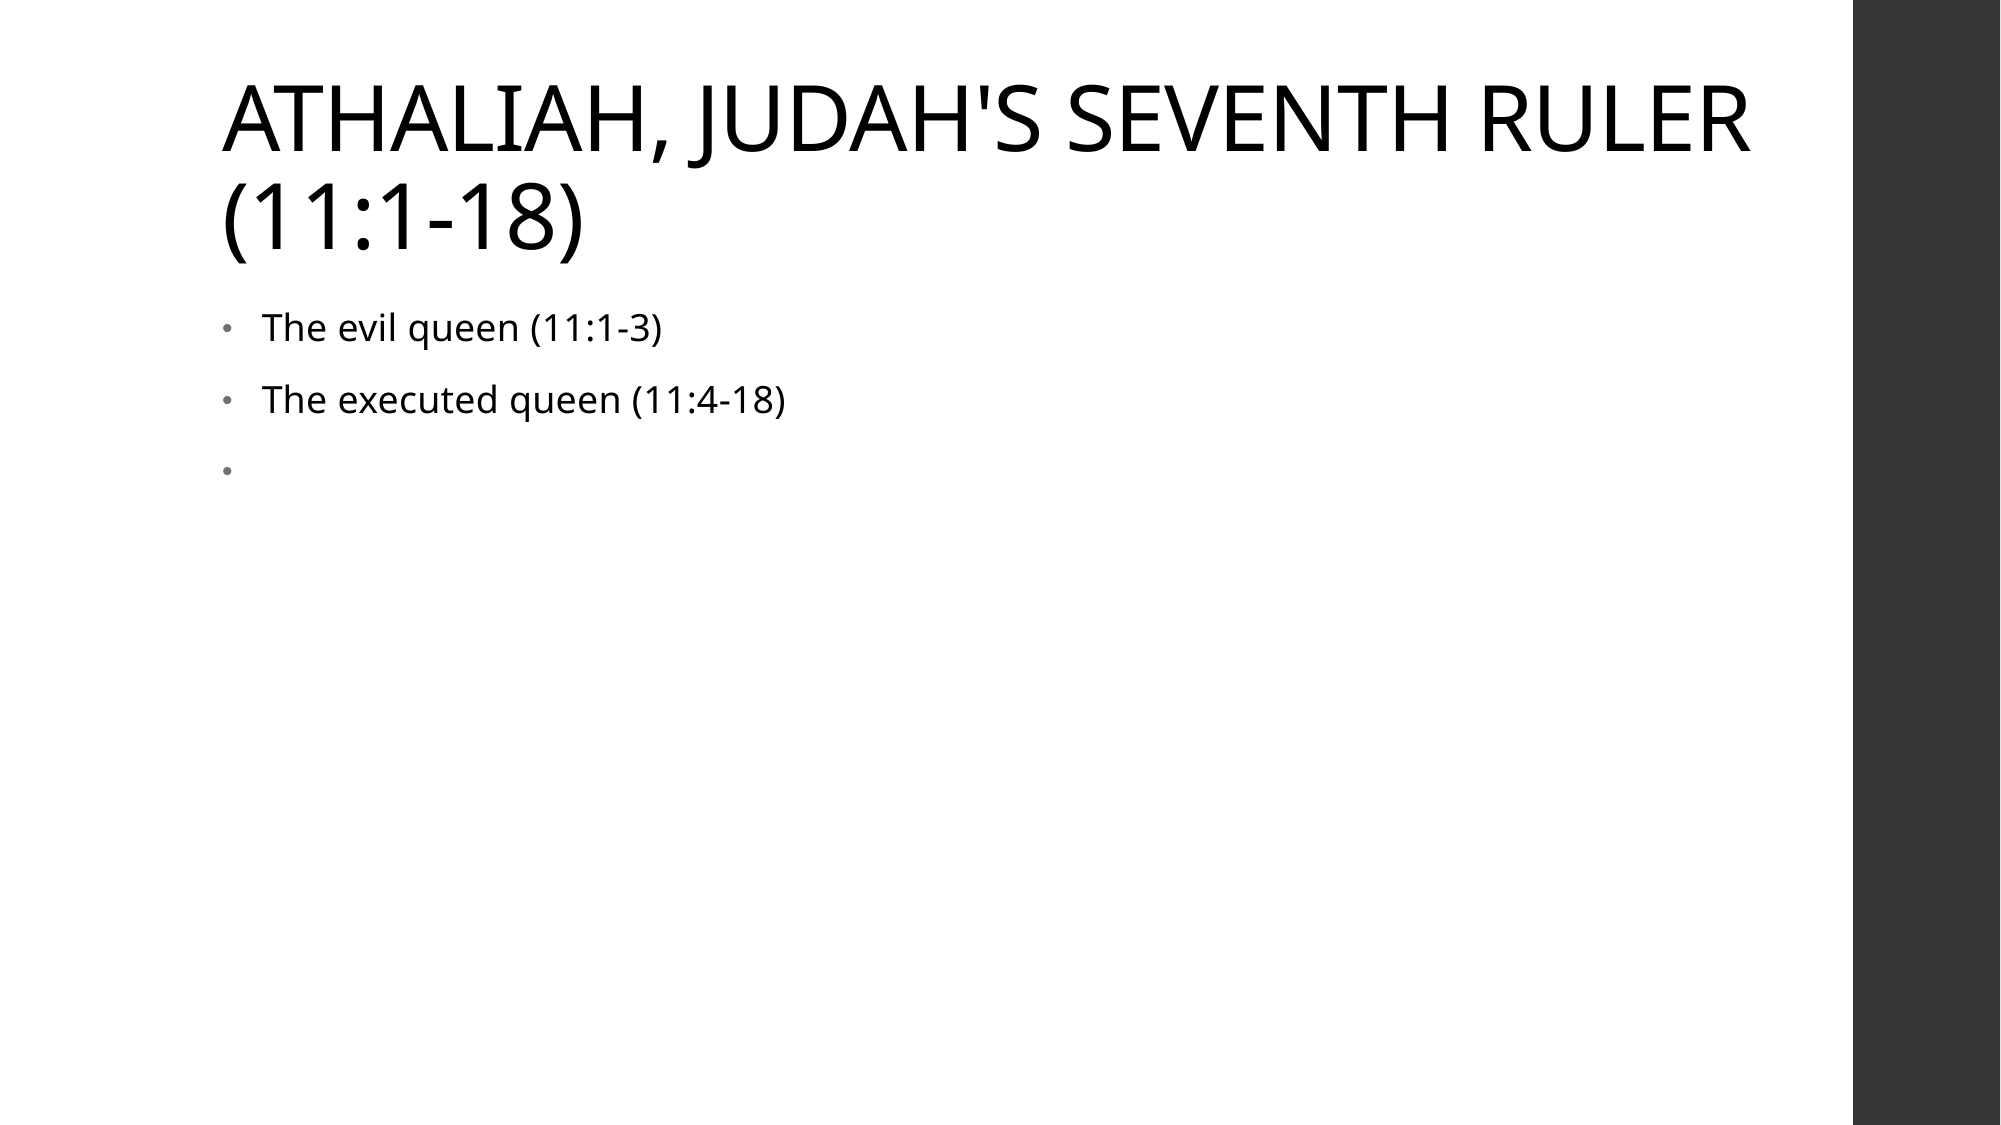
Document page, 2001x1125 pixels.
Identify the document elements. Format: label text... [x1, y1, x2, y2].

list The evil queen (11:1-3) The executed queen (11:4-18) [206, 299, 1617, 1014]
title ATHALIAH, JUDAH'S SEVENTH RULER (11:1-18) [206, 60, 1797, 278]
